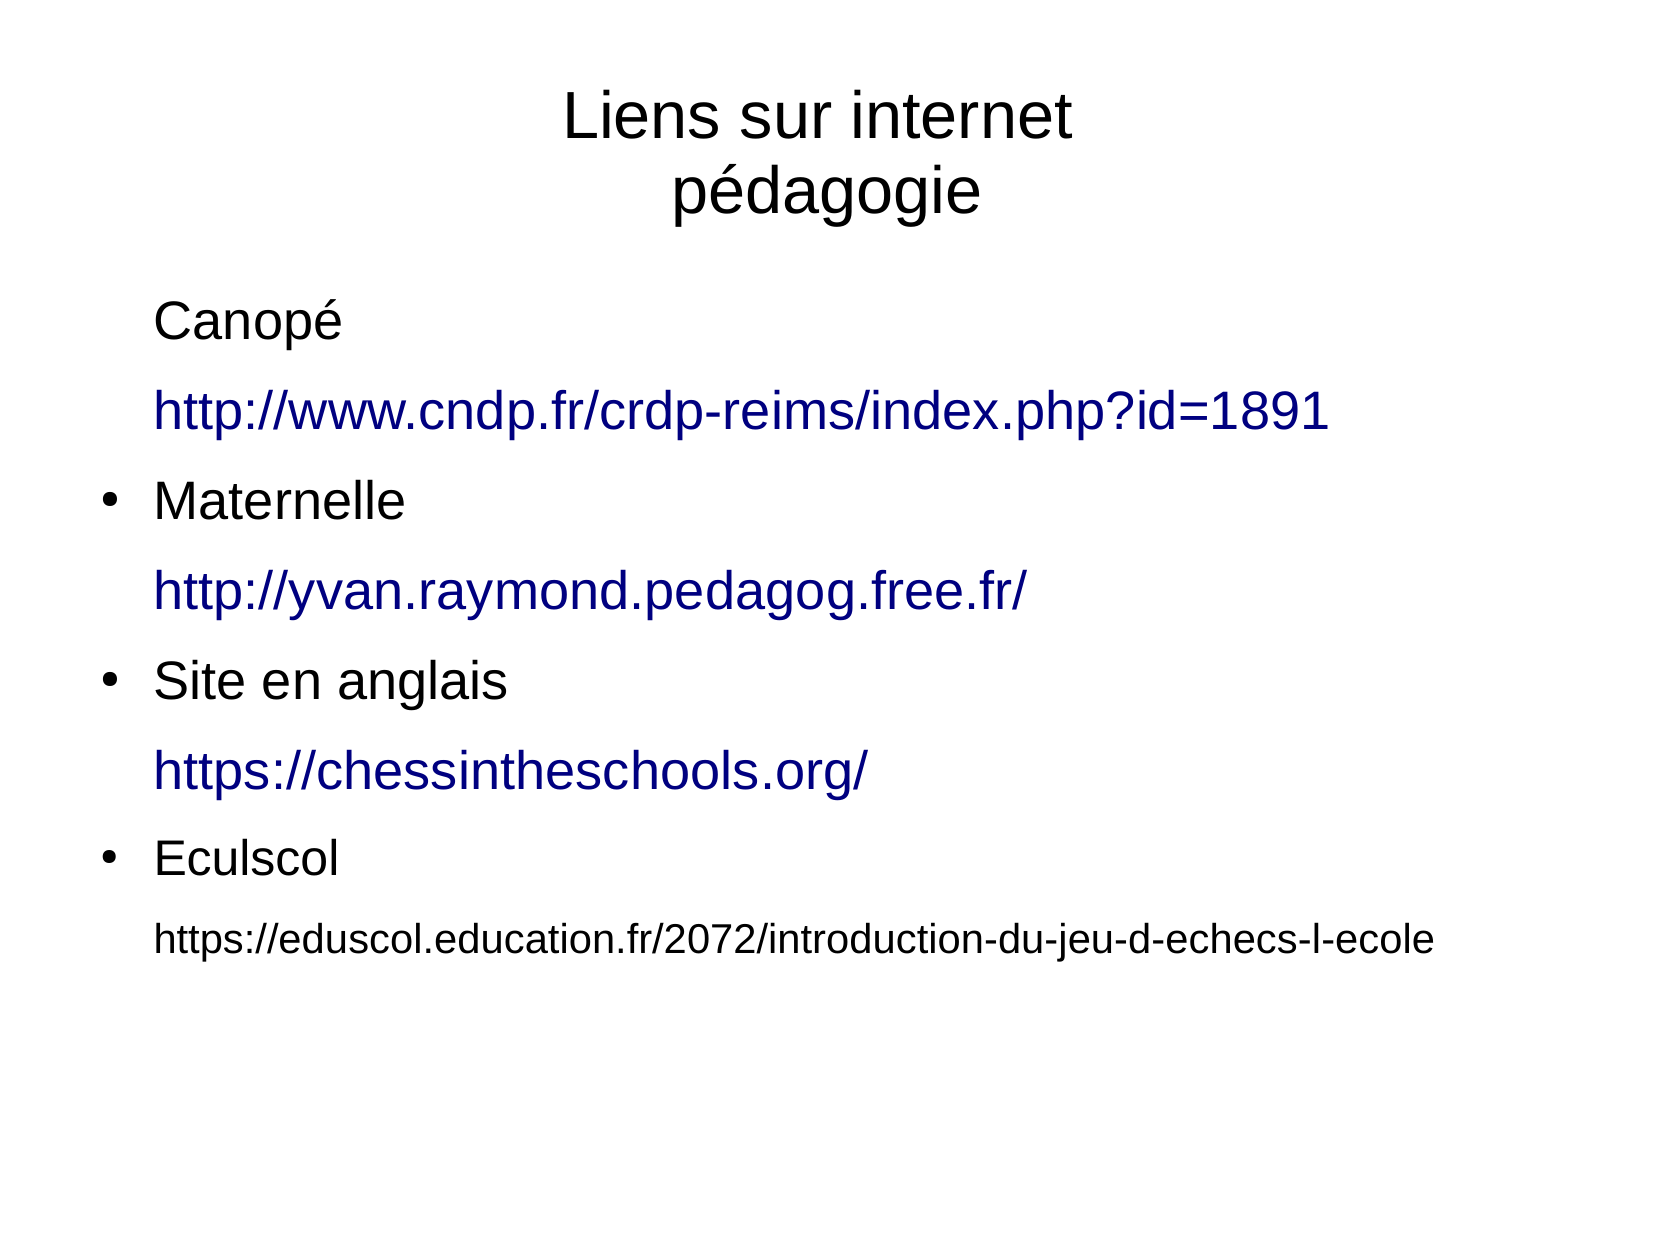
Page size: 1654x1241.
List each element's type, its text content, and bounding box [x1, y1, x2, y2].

title Liens sur internet pédagogie [82, 49, 1571, 257]
list Canopé http://www.cndp.fr/crdp-reims/index.php?id=1891 Maternelle http://yvan.raymond.pedagog.free.fr/ Site en anglais https://chessintheschools.org/ Eculscol https://eduscol.education.fr/2072/introduction-du-jeu-d-echecs-l-ecole [82, 290, 1571, 1109]
